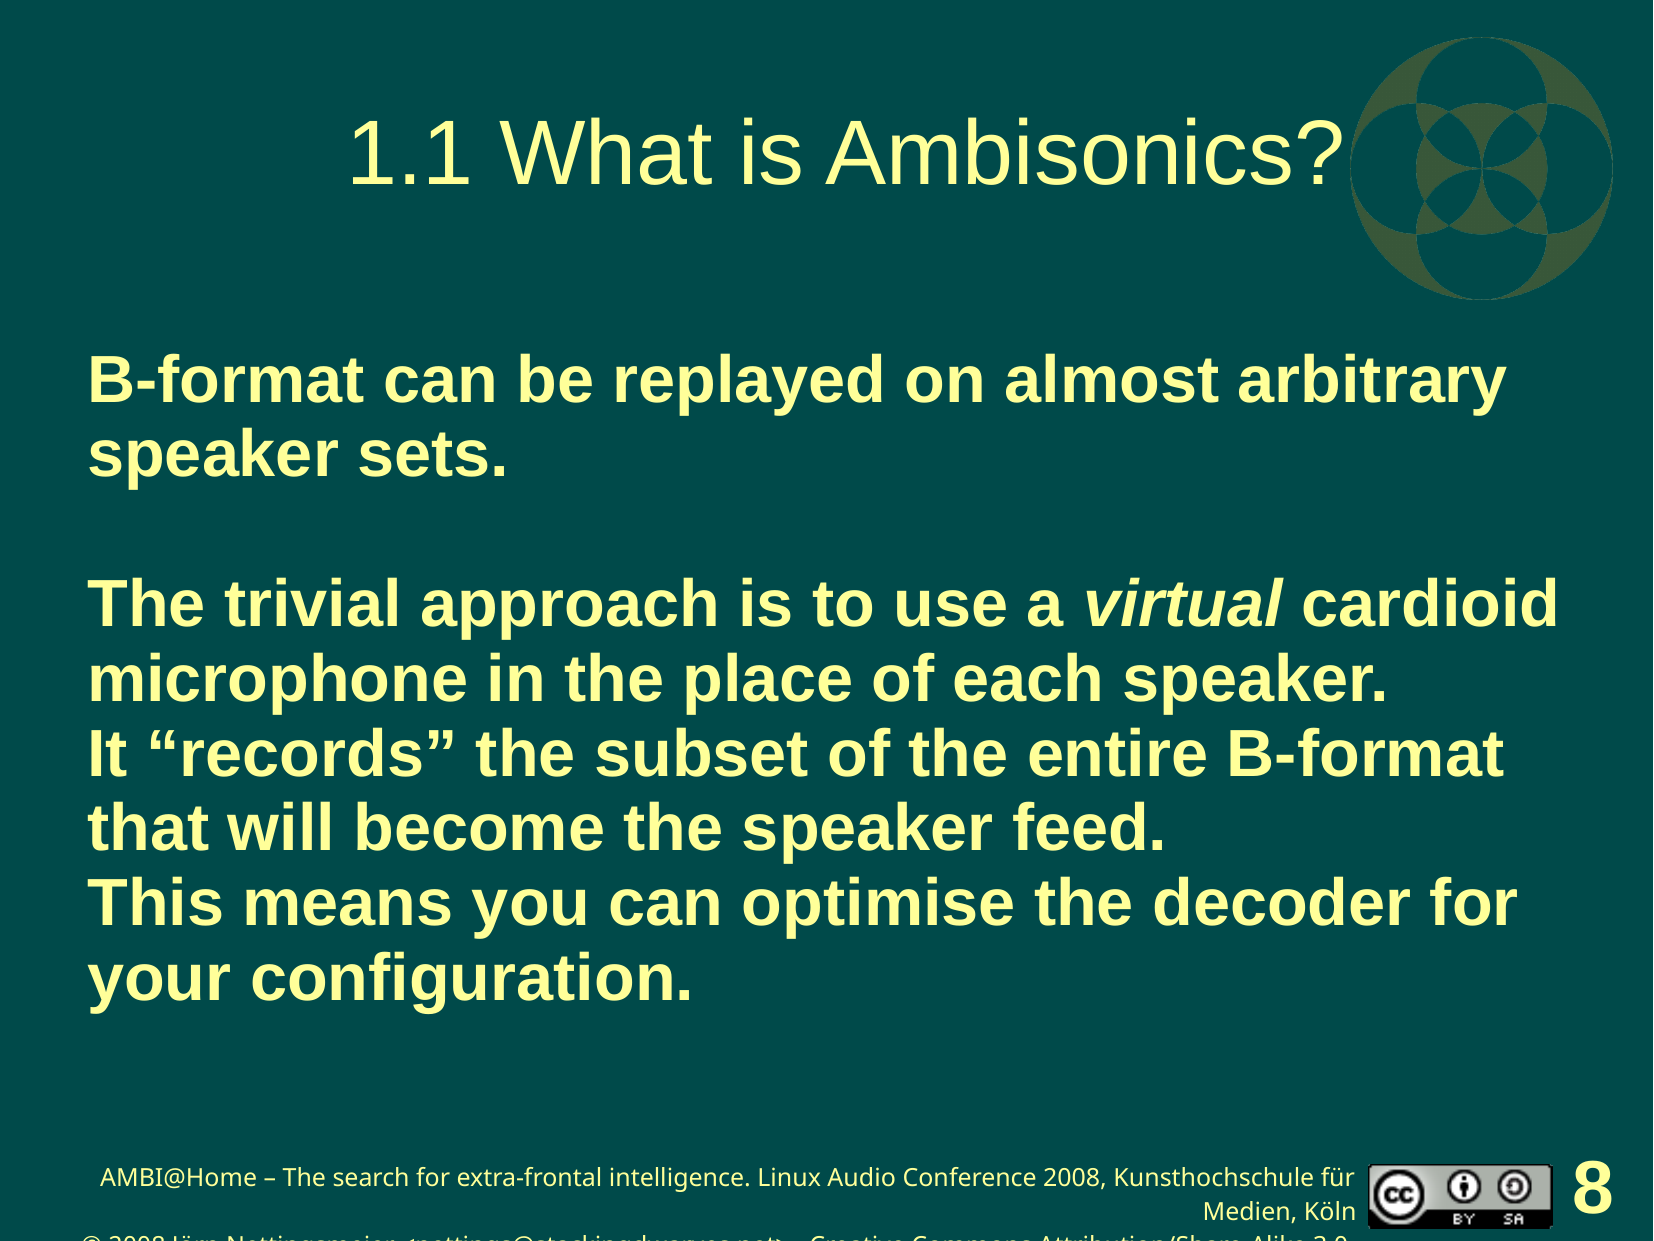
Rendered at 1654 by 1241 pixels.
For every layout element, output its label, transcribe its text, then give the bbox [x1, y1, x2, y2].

picture [1368, 1164, 1553, 1229]
subtitle B-format can be replayed on almost arbitrary speaker sets. The trivial approach is to use a virtual cardioid microphone in the place of each speaker. It “records” the subset of the entire B-format that will become the speaker feed. This means you can optimise the decoder for your configuration. [87, 268, 1576, 1088]
title 1.1 What is Ambisonics? [82, 49, 1576, 257]
picture [1350, 37, 1613, 300]
